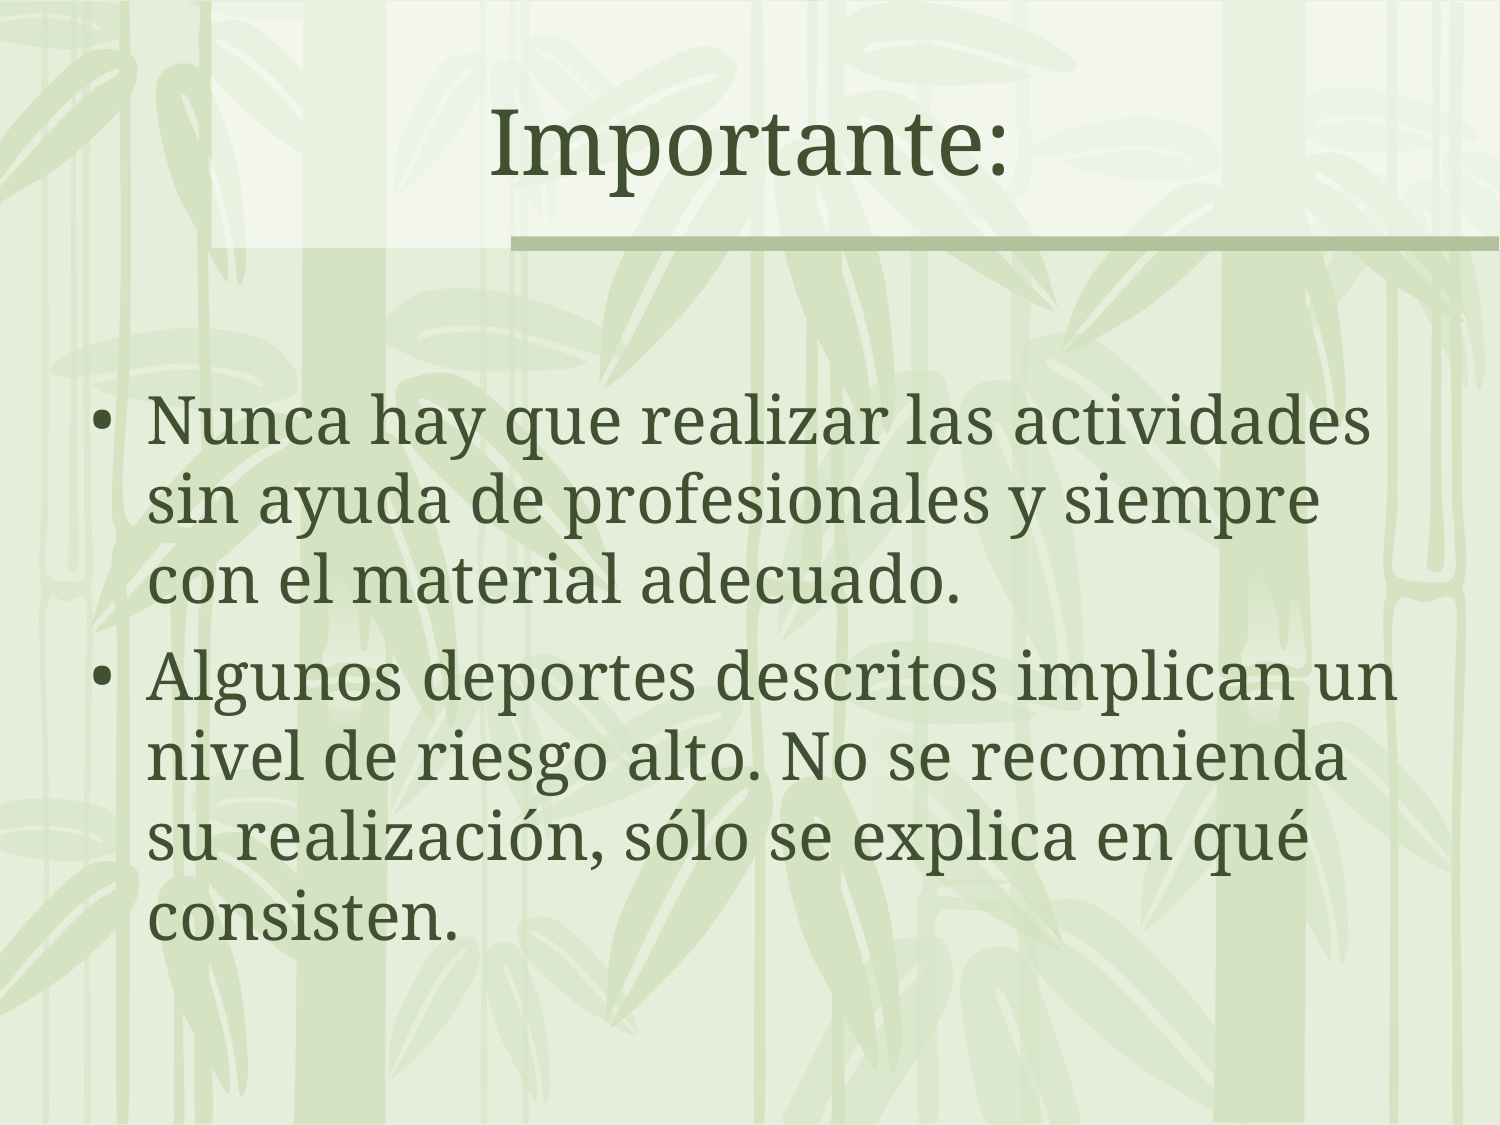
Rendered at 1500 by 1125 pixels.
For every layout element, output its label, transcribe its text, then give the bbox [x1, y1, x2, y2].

title Importante: [75, 45, 1426, 233]
list Nunca hay que realizar las actividades sin ayuda de profesionales y siempre con el material adecuado. Algunos deportes descritos implican un nivel de riesgo alto. No se recomienda su realización, sólo se explica en qué consisten. [75, 262, 1426, 1006]
